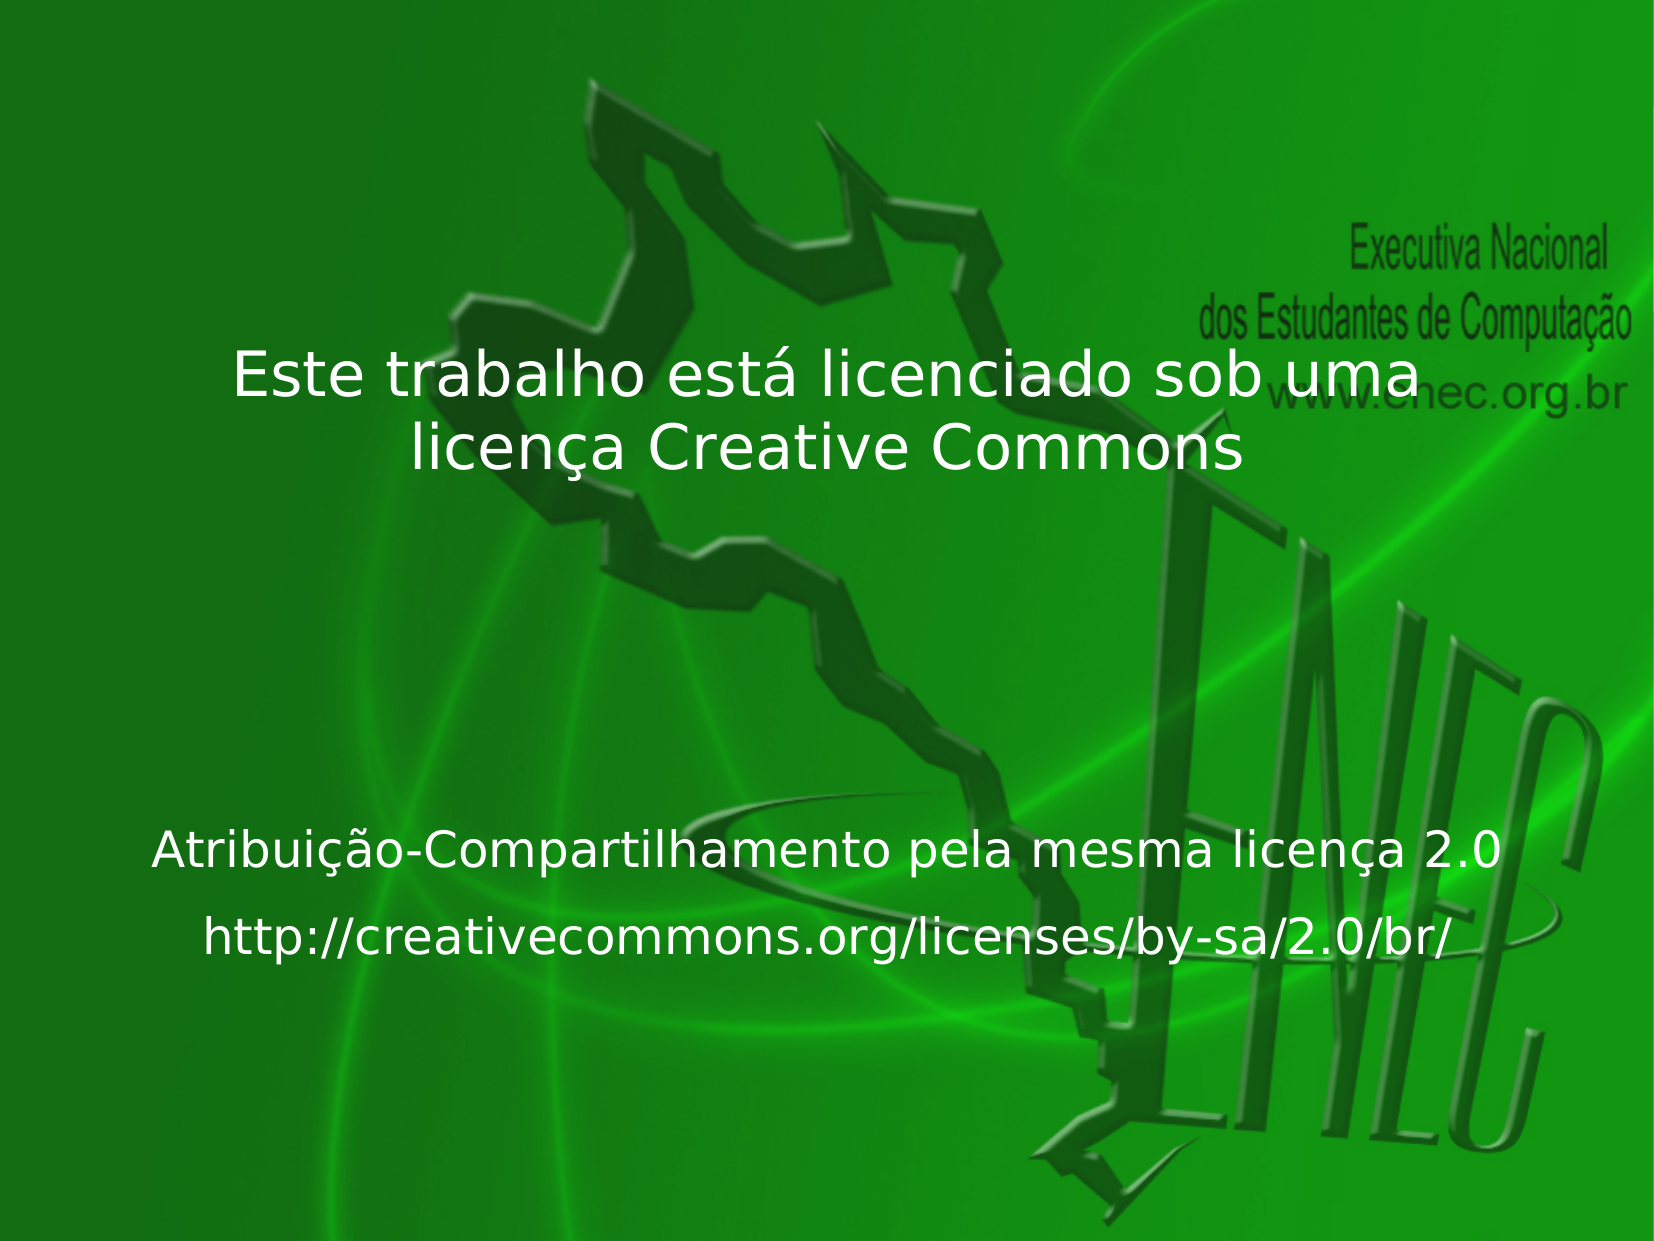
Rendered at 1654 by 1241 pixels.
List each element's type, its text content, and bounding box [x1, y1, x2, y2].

picture [0, 0, 1654, 1241]
list Este trabalho está licenciado sob uma licença Creative Commons Atribuição-Compartilhamento pela mesma licença 2.0 http://creativecommons.org/licenses/by-sa/2.0/br/ [121, 338, 1534, 1121]
